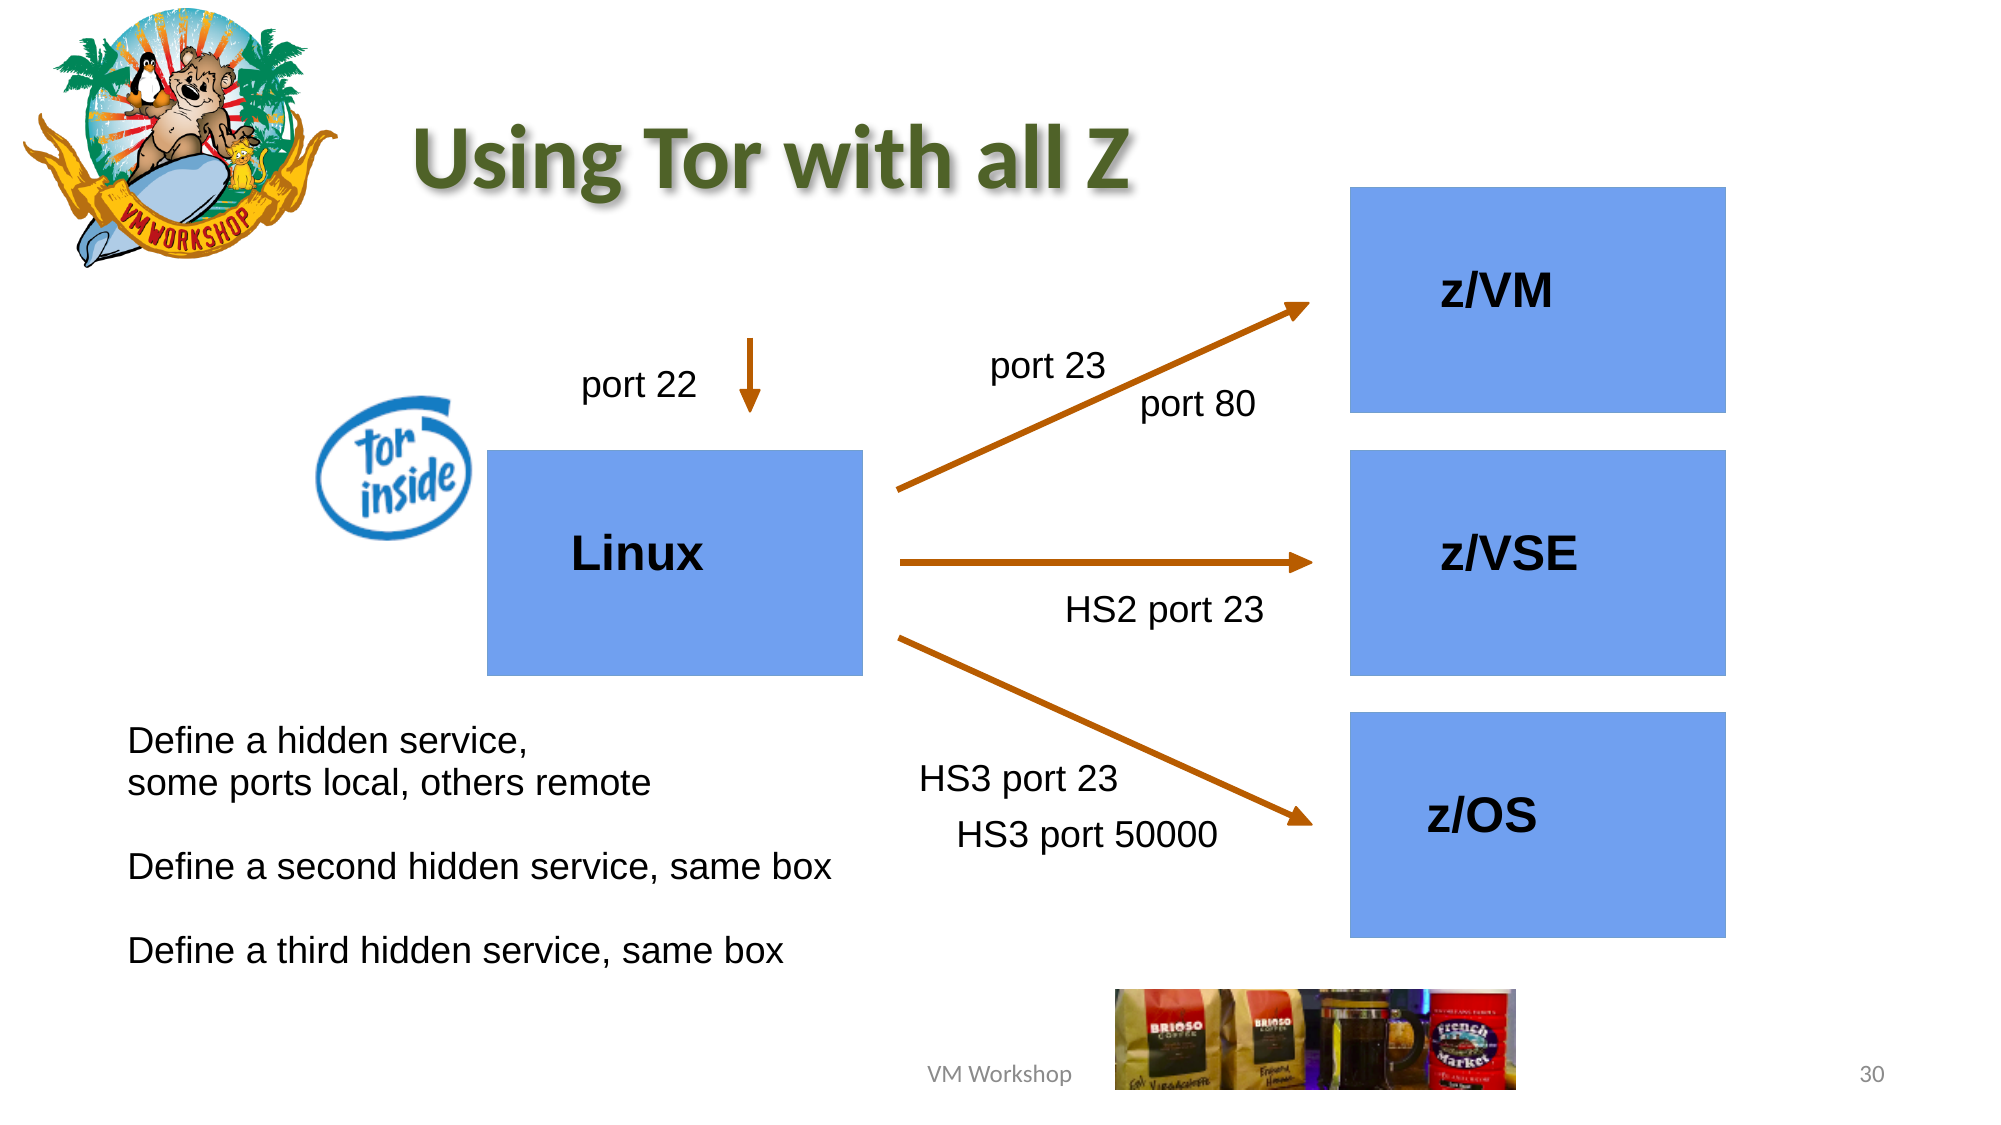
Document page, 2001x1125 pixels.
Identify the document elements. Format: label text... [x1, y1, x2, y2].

title Using Tor with all Z [396, 58, 1926, 246]
text_box HS3 port 50000 [941, 805, 1238, 863]
picture [23, 8, 338, 269]
text_box [487, 450, 863, 676]
text_box HS2 port 23 [1050, 580, 1309, 638]
text_box port 22 [566, 355, 751, 413]
text_box port 80 [1125, 375, 1313, 432]
text_box HS3 port 23 [903, 750, 1163, 807]
text_box Define a hidden service, some ports local, others remote Define a second hidden service, same box Define a third hidden service, same box [112, 712, 863, 1022]
text_box z/VM [1425, 243, 1657, 338]
text_box z/VSE [1425, 505, 1657, 601]
text_box Linux [556, 505, 788, 601]
text_box [1350, 712, 1726, 938]
text_box z/OS [1411, 768, 1644, 863]
picture [1115, 989, 1516, 1090]
text_box [1350, 450, 1726, 676]
picture [300, 374, 488, 563]
text_box [1350, 187, 1726, 413]
text_box port 23 [975, 337, 1163, 395]
